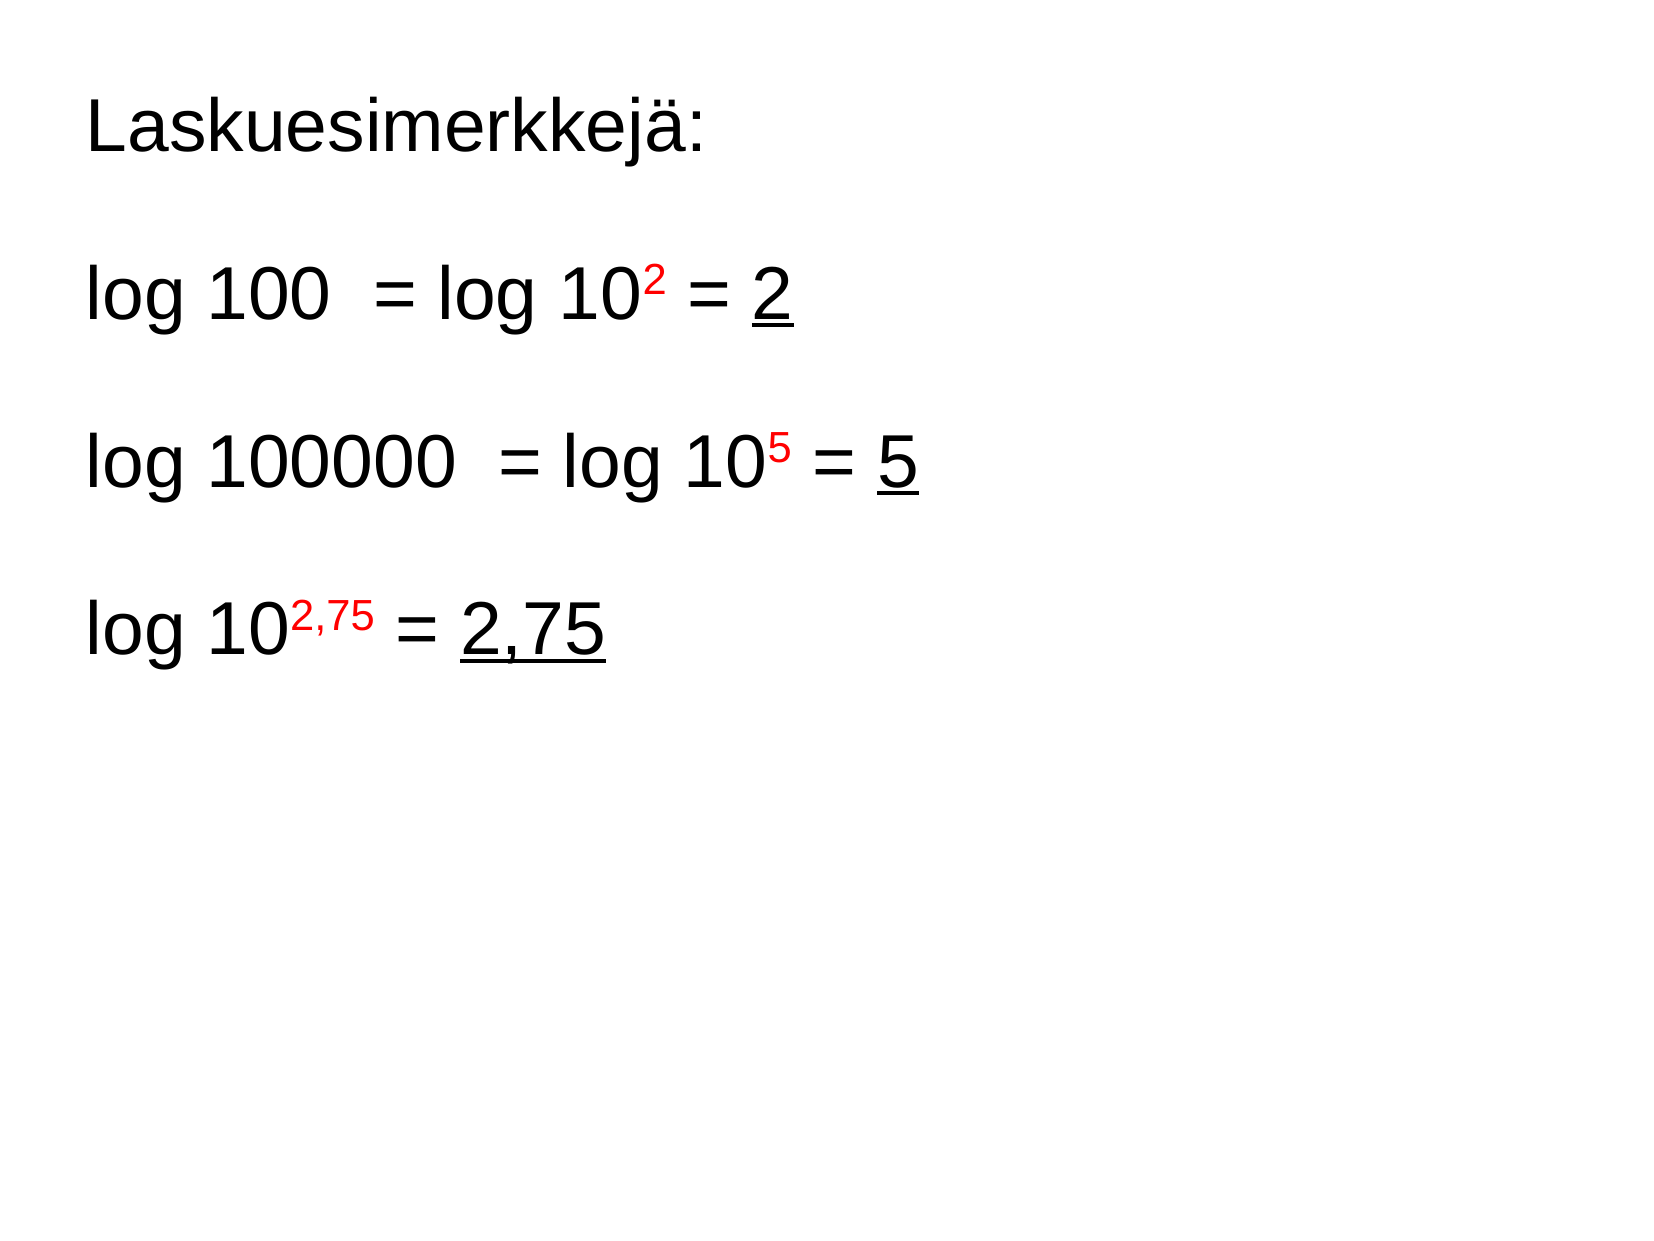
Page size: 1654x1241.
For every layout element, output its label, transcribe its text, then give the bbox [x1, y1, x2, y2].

text_box Laskuesimerkkejä: log 100 = log 102 = 2 log 100000 = log 105 = 5 log 102,75 = 2,75 [70, 75, 1394, 1099]
